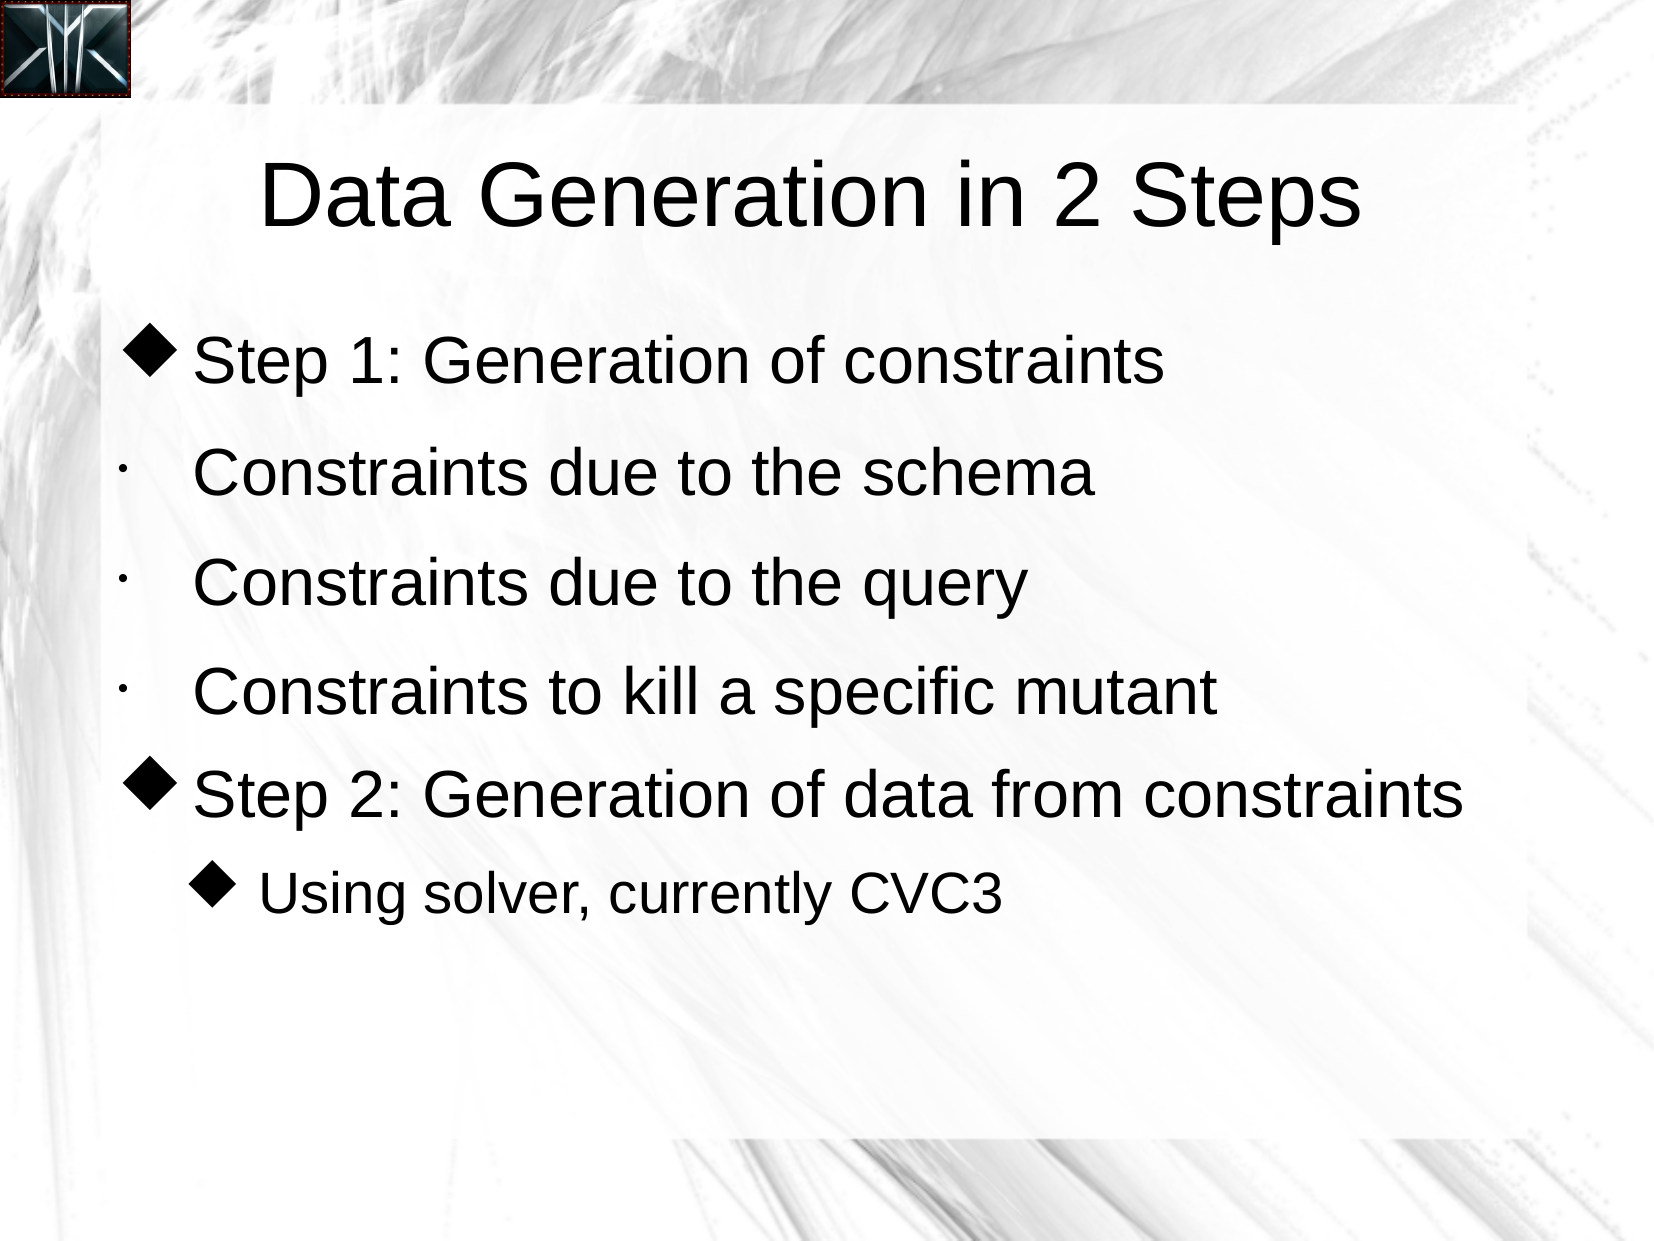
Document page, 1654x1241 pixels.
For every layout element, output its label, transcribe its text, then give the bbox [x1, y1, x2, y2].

title Data Generation in 2 Steps [117, 112, 1506, 280]
picture [0, 0, 1654, 1241]
list Step 1: Generation of constraints Constraints due to the schema Constraints due to the query Constraints to kill a specific mutant Step 2: Generation of data from constraints Using solver, currently CVC3 [117, 319, 1571, 965]
